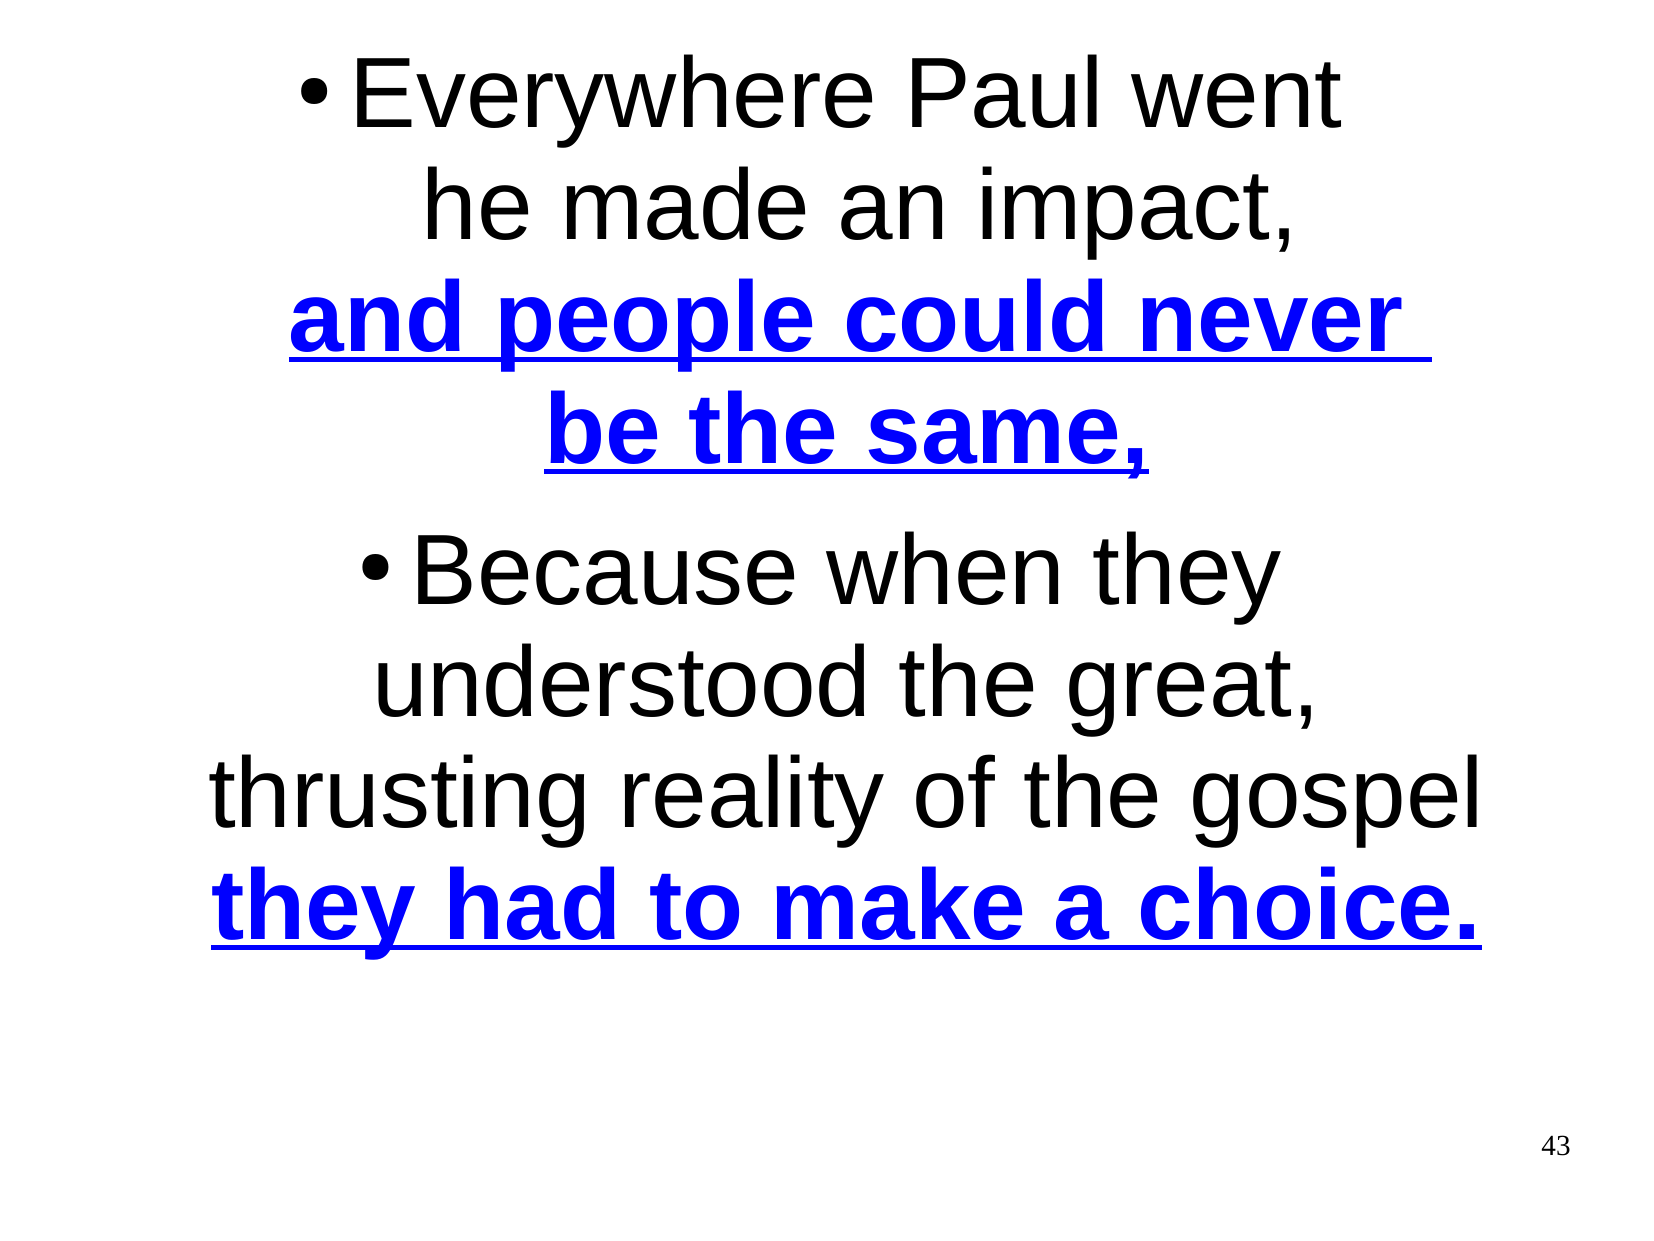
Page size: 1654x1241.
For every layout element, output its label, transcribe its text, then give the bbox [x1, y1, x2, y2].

list Everywhere Paul went he made an impact, and people could never be the same, Because when they understood the great, thrusting reality of the gospel they had to make a choice. [37, 37, 1613, 1238]
